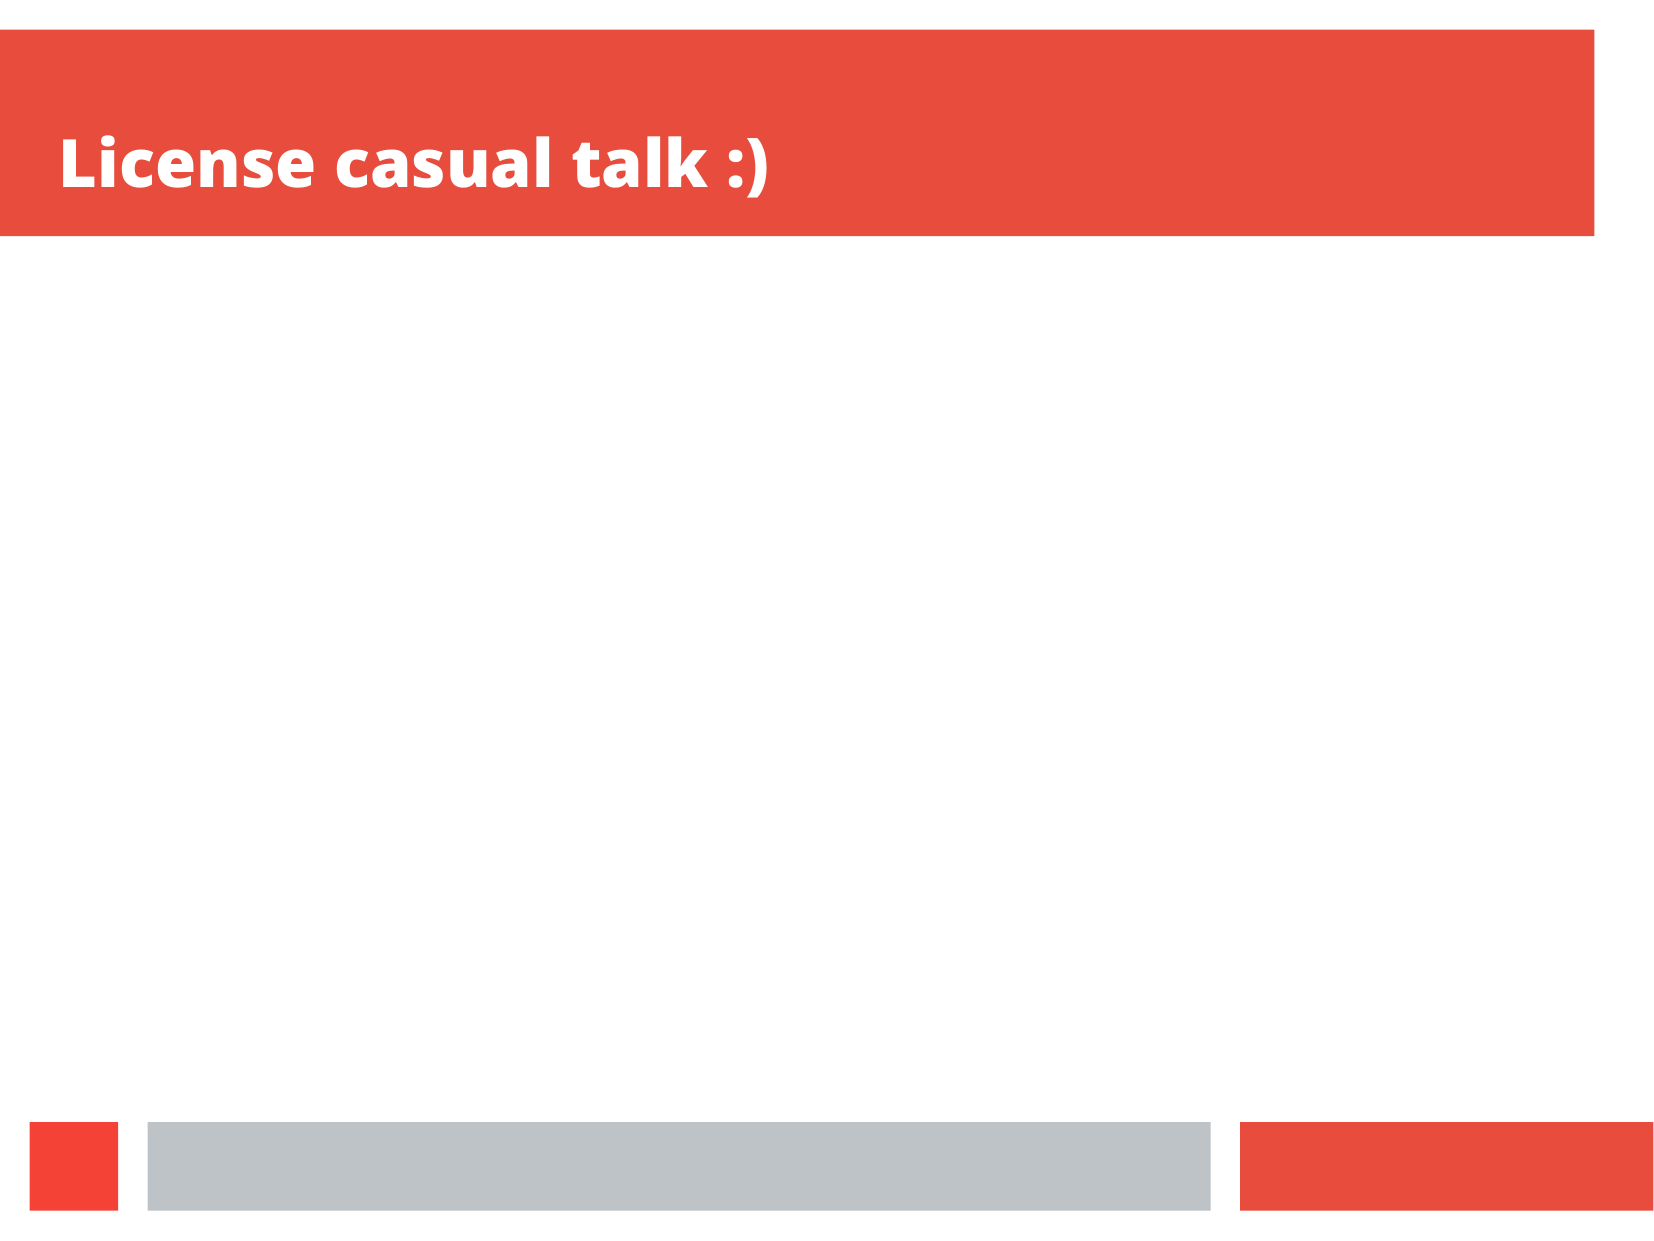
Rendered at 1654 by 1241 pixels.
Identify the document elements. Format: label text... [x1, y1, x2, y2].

title License casual talk :) [59, 59, 1595, 207]
